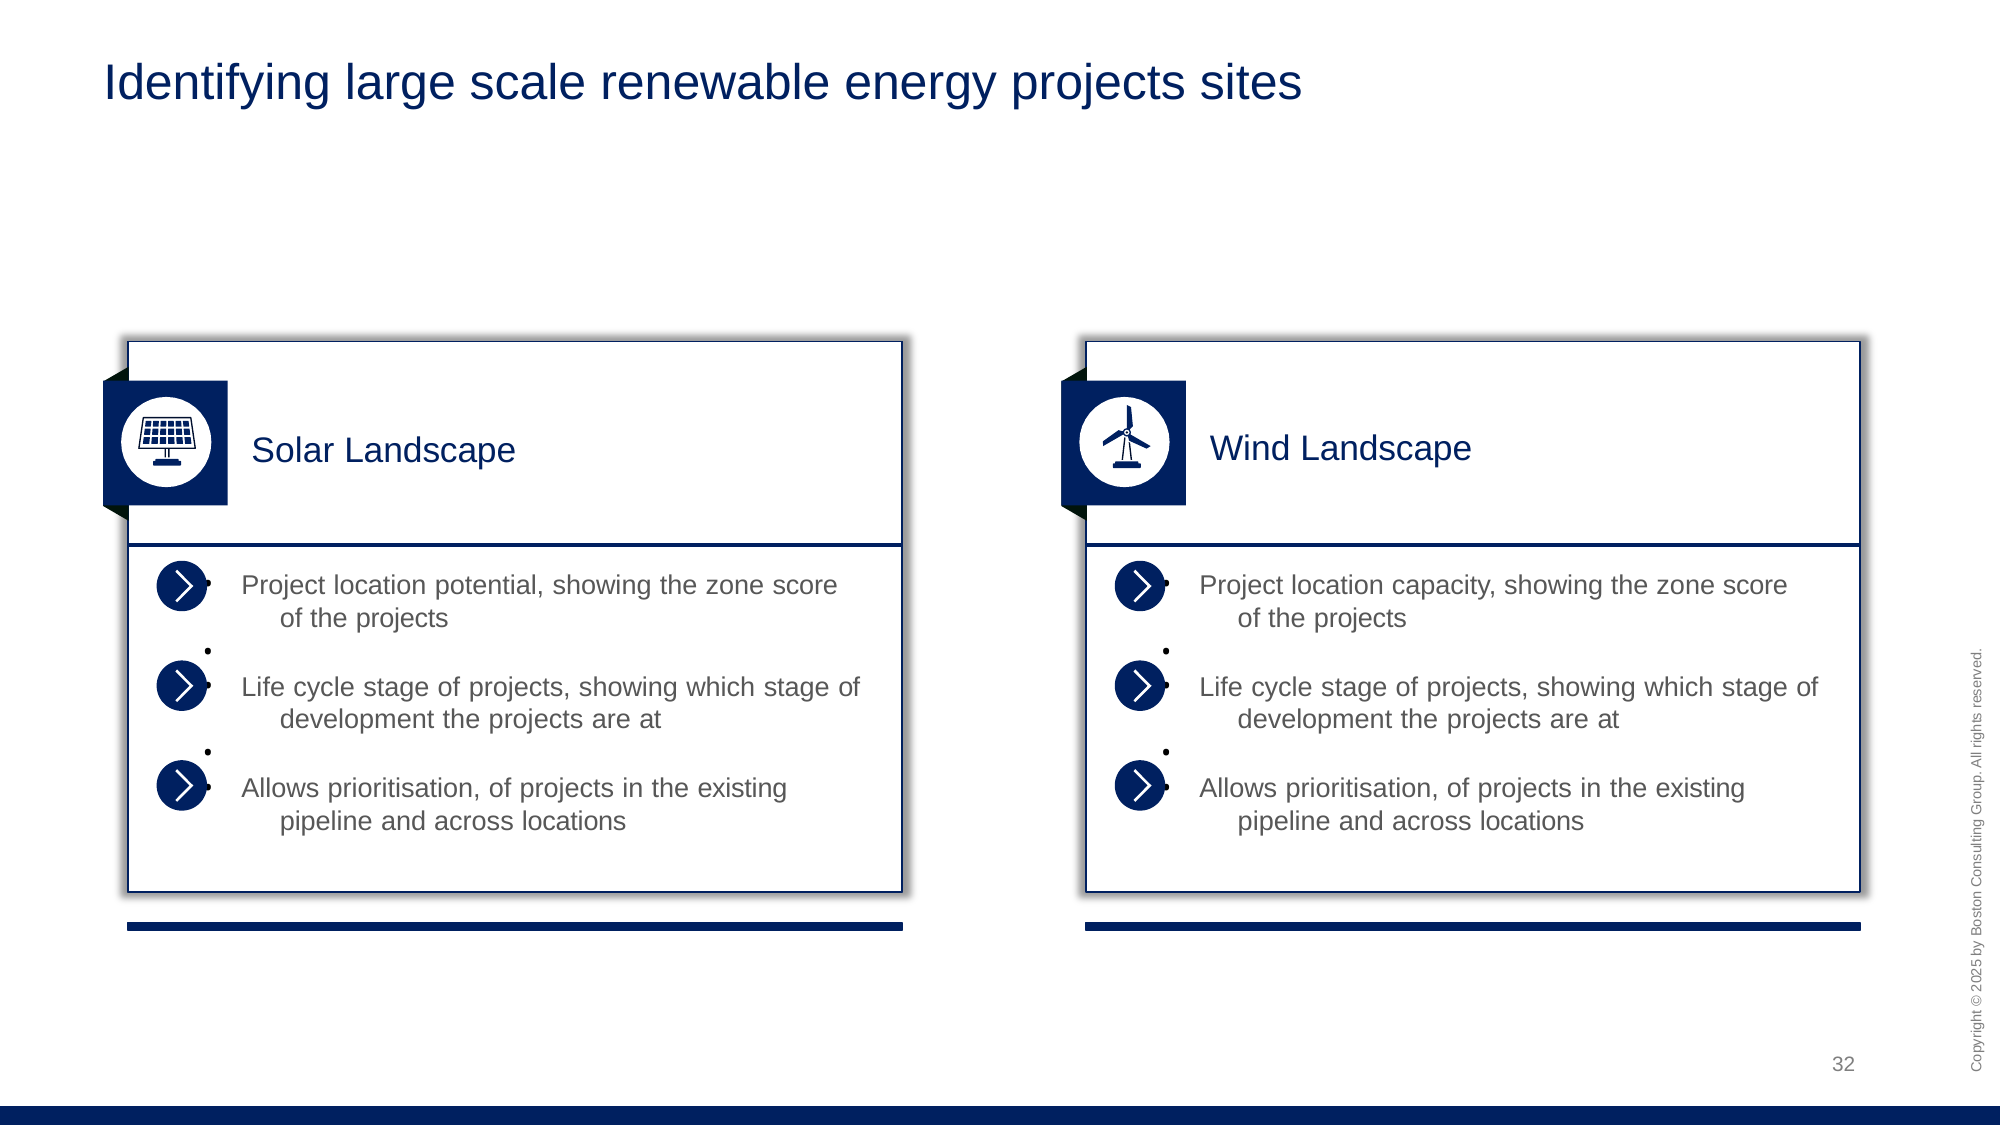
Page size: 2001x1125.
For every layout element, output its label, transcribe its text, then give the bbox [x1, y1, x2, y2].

text_box [129, 547, 901, 891]
text_box [1112, 461, 1141, 469]
text_box [1087, 547, 1859, 891]
picture [109, 324, 922, 910]
text_box Project location potential, showing the zone score of the projects Life cycle stage of projects, showing which stage of development the projects are at Allows prioritisation, of projects in the existing pipeline and across locations [164, 566, 866, 830]
picture [1067, 324, 1880, 910]
text_box [1061, 342, 1859, 543]
text_box [128, 922, 902, 931]
text_box Solar Landscape [128, 425, 902, 472]
text_box Wind Landscape [1086, 423, 1859, 470]
text_box Solar Landscape [140, 425, 194, 447]
text_box [103, 342, 901, 543]
text_box [0, 1106, 2000, 1125]
title Identifying large scale renewable energy projects sites [103, 55, 1897, 111]
text_box [1086, 922, 1860, 931]
text_box Project location capacity, showing the zone score of the projects Life cycle stage of projects, showing which stage of development the projects are at Allows prioritisation, of projects in the existing pipeline and across locations [1122, 566, 1824, 830]
